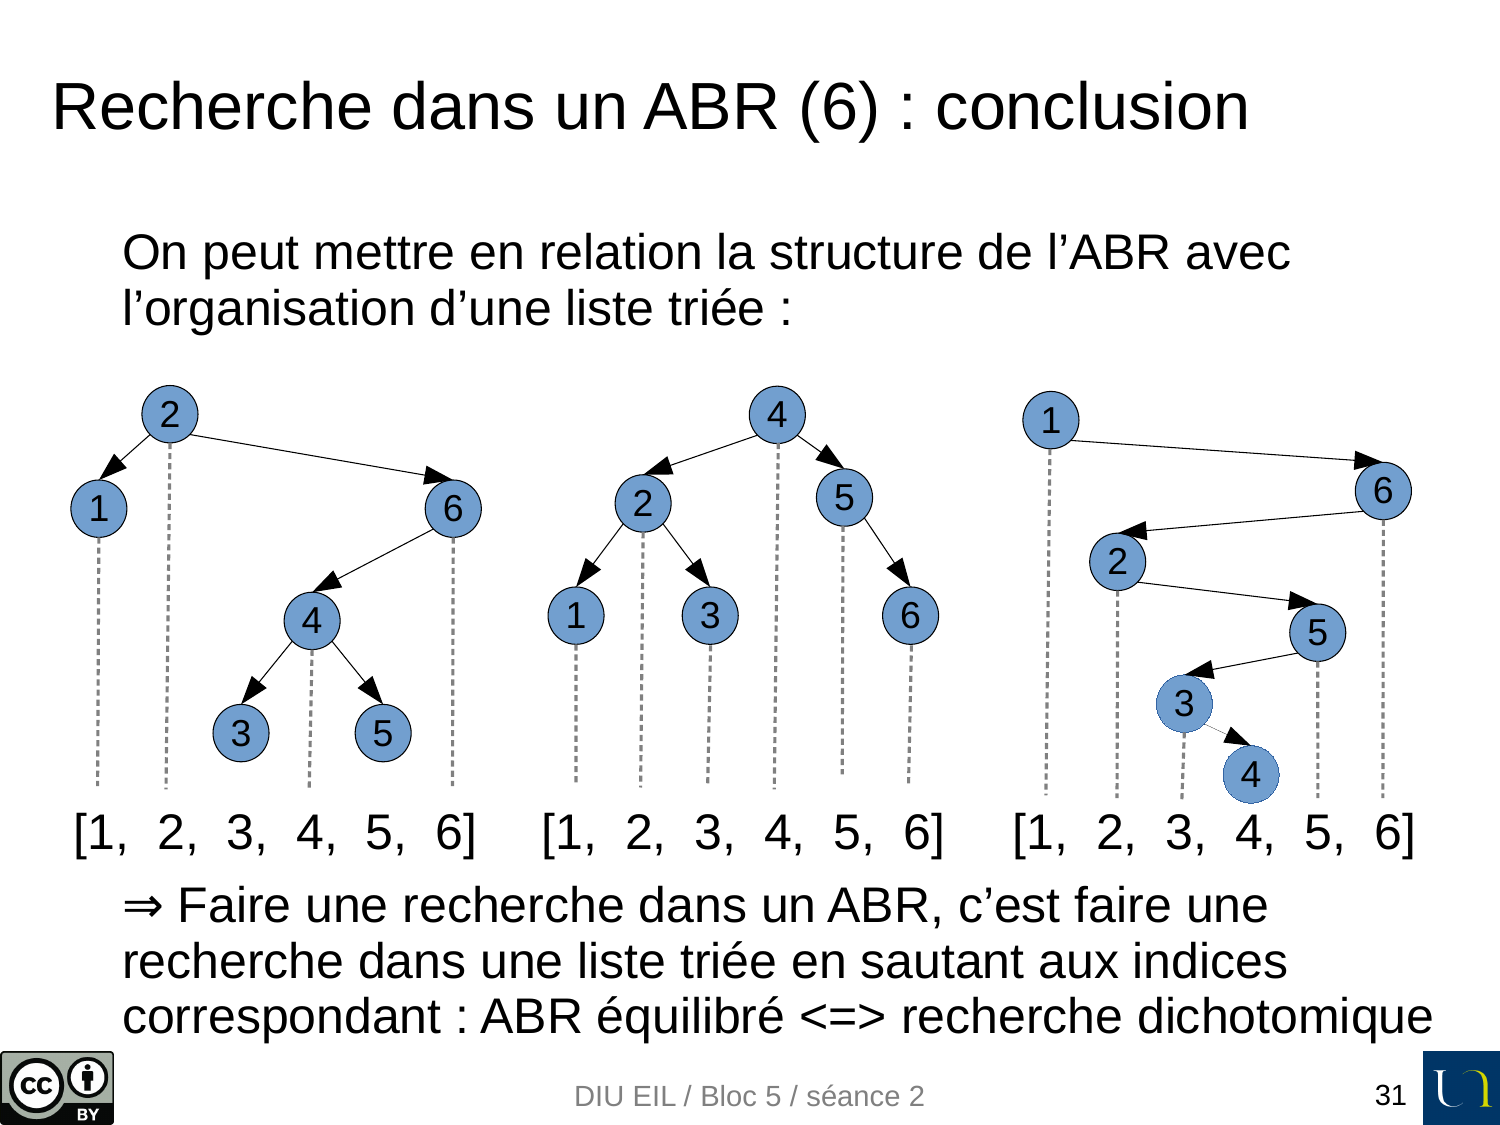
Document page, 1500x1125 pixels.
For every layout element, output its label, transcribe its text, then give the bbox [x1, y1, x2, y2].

text_box 6 [1355, 462, 1412, 520]
text_box 6 [882, 586, 939, 645]
text_box 1 [70, 480, 127, 538]
text_box 5 [816, 468, 873, 527]
text_box 3 [1156, 674, 1213, 733]
text_box [1, 2, 3, 4, 5, 6] [59, 797, 502, 906]
text_box 5 [1289, 604, 1346, 662]
text_box 5 [355, 704, 412, 762]
text_box 2 [1089, 533, 1146, 591]
text_box 4 [284, 592, 341, 650]
picture [0, 1051, 114, 1125]
text_box 3 [682, 587, 739, 645]
text_box 2 [615, 474, 672, 533]
text_box 2 [141, 385, 199, 443]
text_box 4 [1223, 745, 1280, 797]
text_box 4 [749, 386, 806, 444]
title Recherche dans un ABR (6) : conclusion [51, 44, 1449, 170]
text_box [1, 2, 3, 4, 5, 6] [526, 797, 970, 906]
list On peut mettre en relation la structure de l’ABR avec l’organisation d’une liste triée : ⇒ Faire une recherche dans un ABR, c’est faire une recherche dans une liste triée en sautant aux indices correspondant : ABR équilibré <=> recherche dichotomique [51, 224, 1449, 1052]
text_box 1 [1022, 391, 1079, 449]
text_box 1 [548, 586, 605, 645]
text_box 6 [425, 480, 482, 538]
picture [1417, 1051, 1500, 1125]
text_box [1, 2, 3, 4, 5, 6] [998, 797, 1441, 906]
text_box 3 [213, 704, 270, 762]
